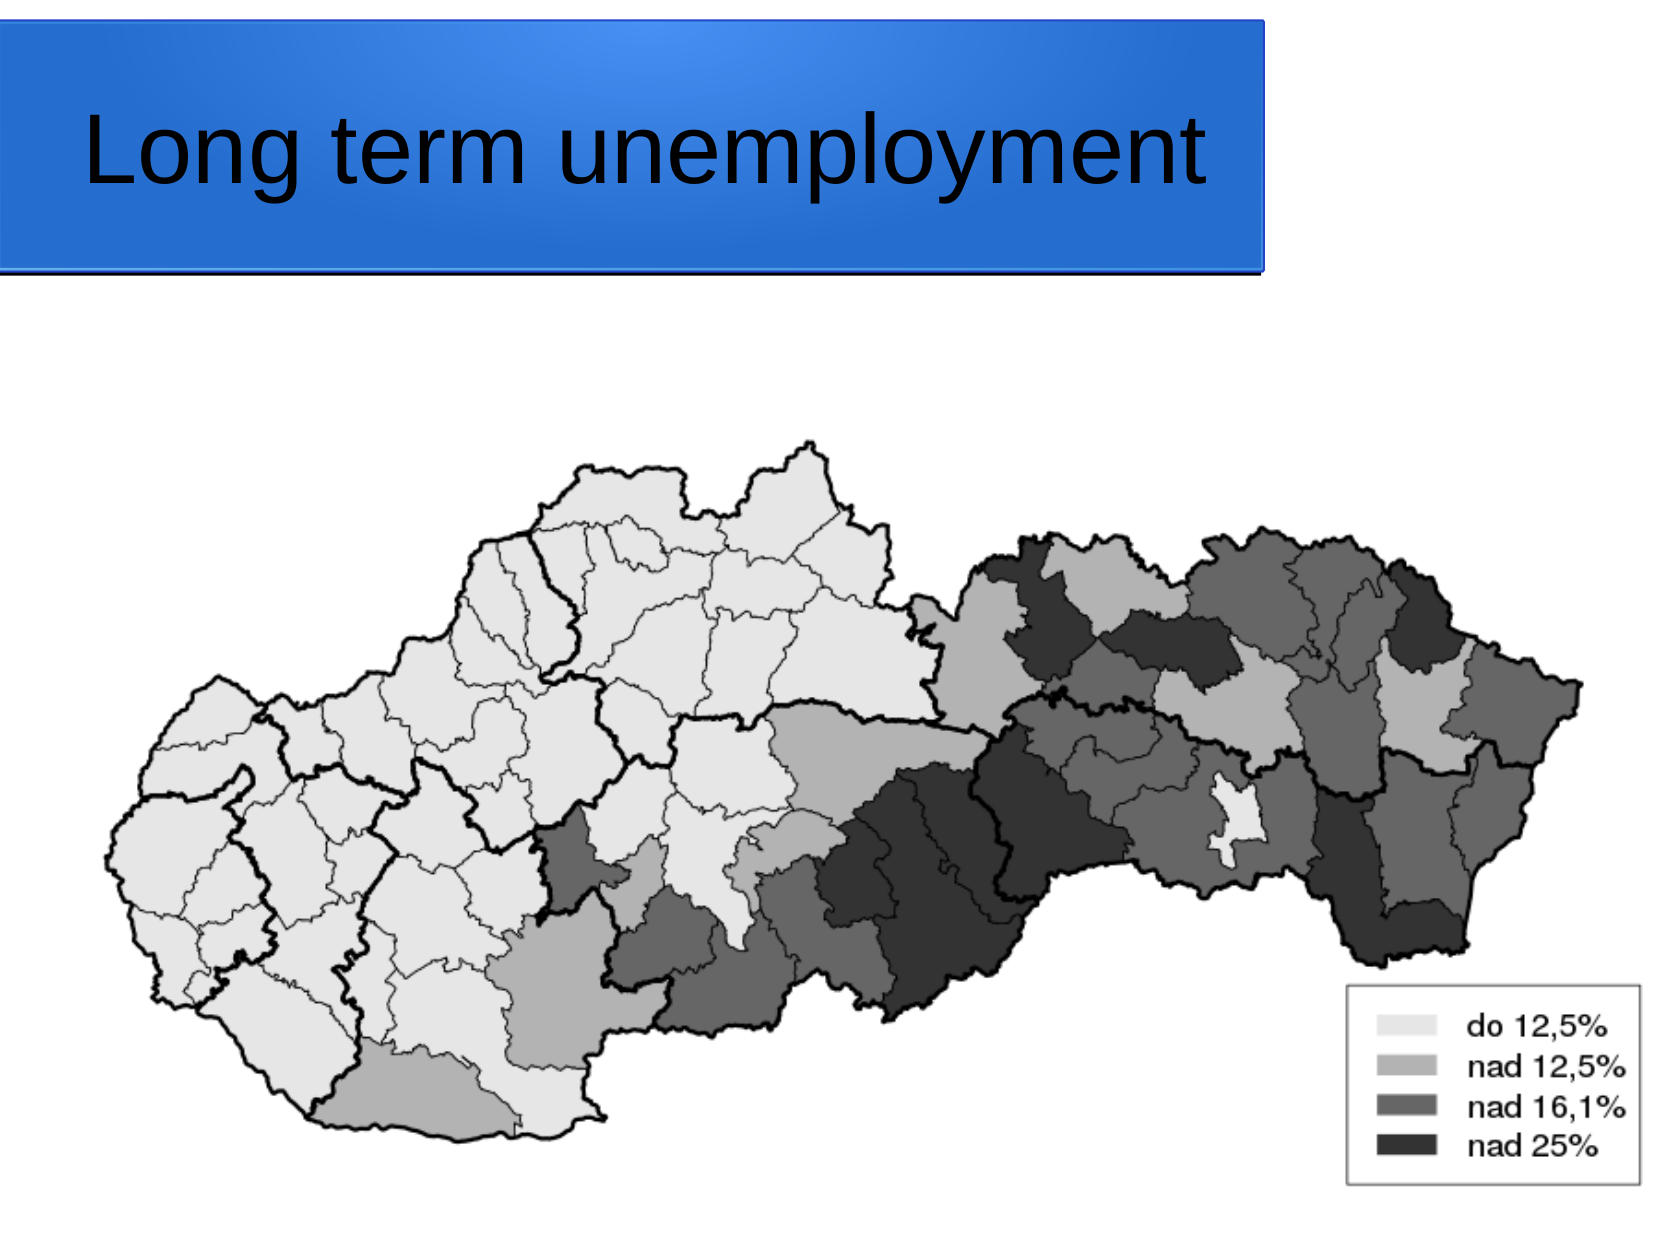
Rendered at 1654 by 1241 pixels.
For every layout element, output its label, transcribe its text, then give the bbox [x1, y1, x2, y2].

title Long term unemployment [82, 47, 1235, 252]
picture [0, 307, 1654, 1238]
